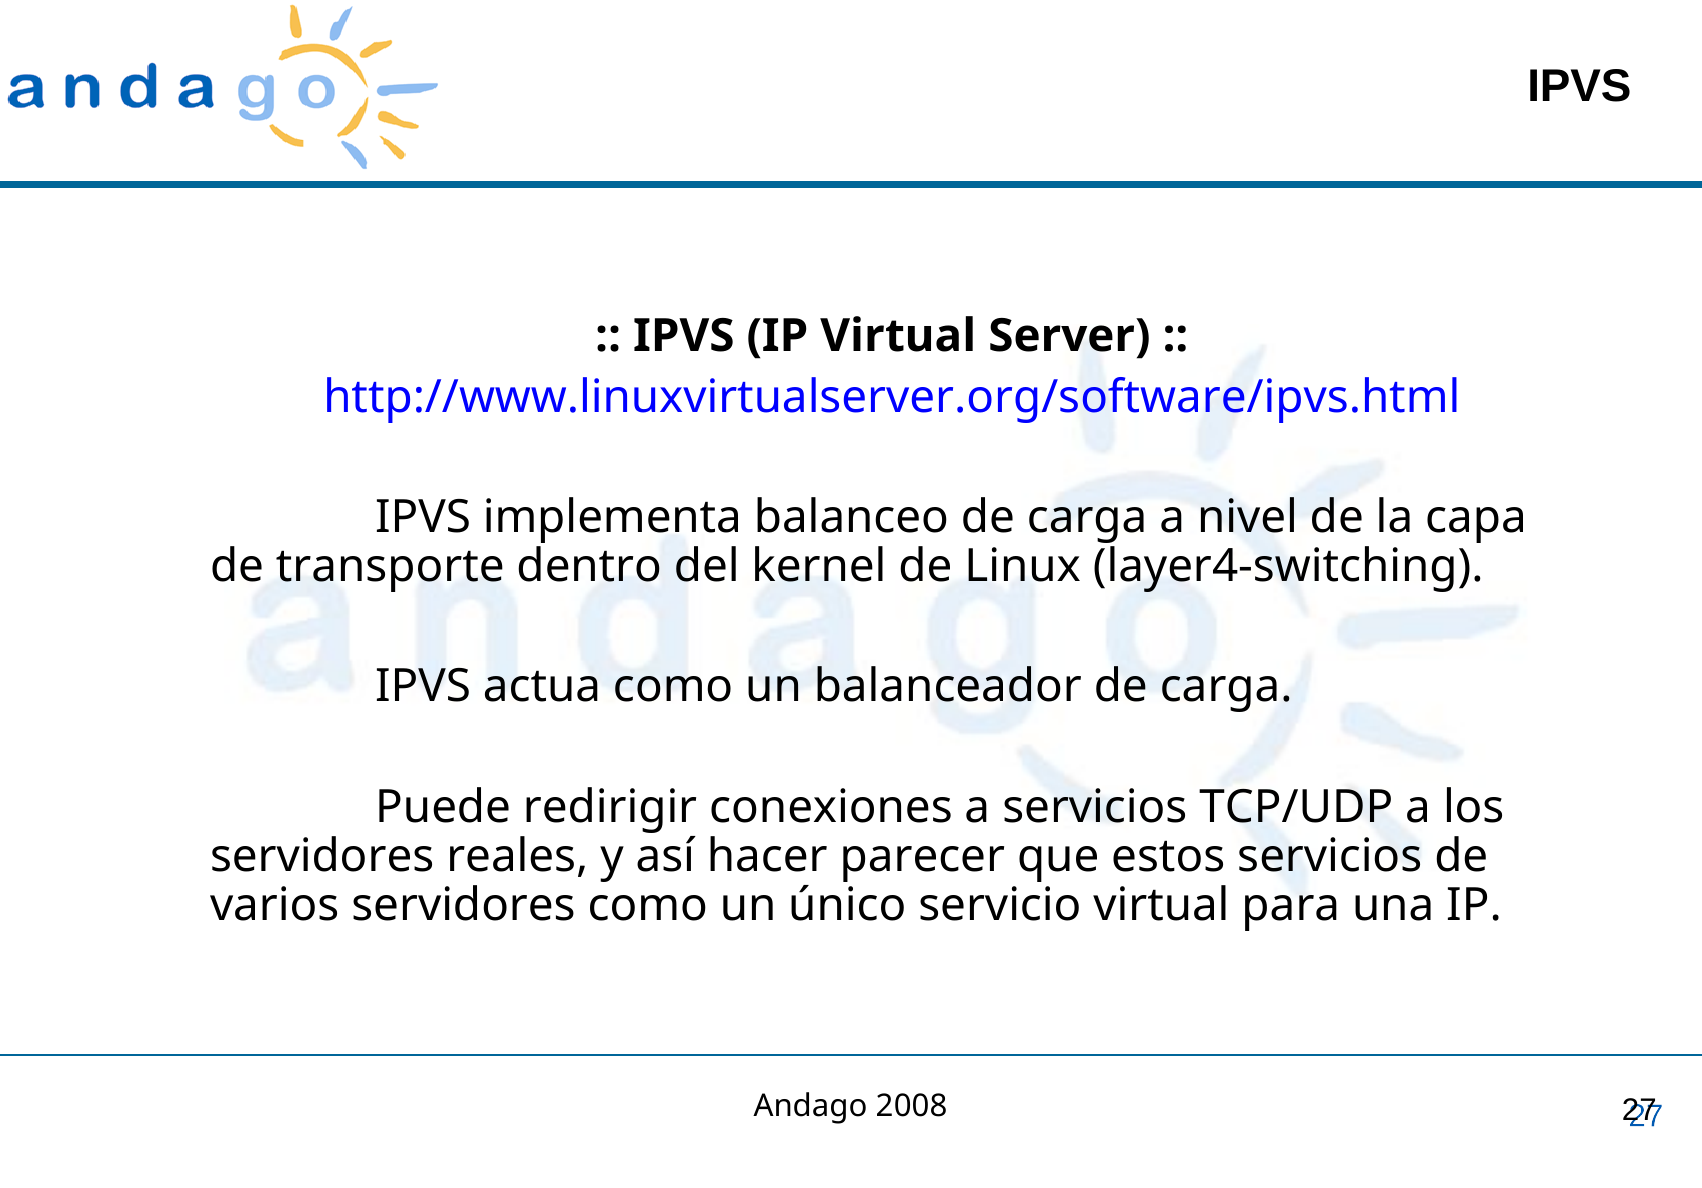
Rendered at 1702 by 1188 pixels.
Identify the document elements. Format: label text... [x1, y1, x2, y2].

picture [0, 0, 255, 175]
subtitle :: IPVS (IP Virtual Server) :: http://www.linuxvirtualserver.org/software/ipvs.html IPVS implementa balanceo de carga a nivel de la capa de transporte dentro del kernel de Linux (layer4-switching). IPVS actua como un balanceador de carga. Puede redirigir conexiones a servicios TCP/UDP a los servidores reales, y así hacer parecer que estos servicios de varios servidores como un único servicio virtual para una IP. [127, 255, 1575, 1047]
text_box [874, 620, 1702, 1188]
title IPVS [255, 0, 1702, 188]
